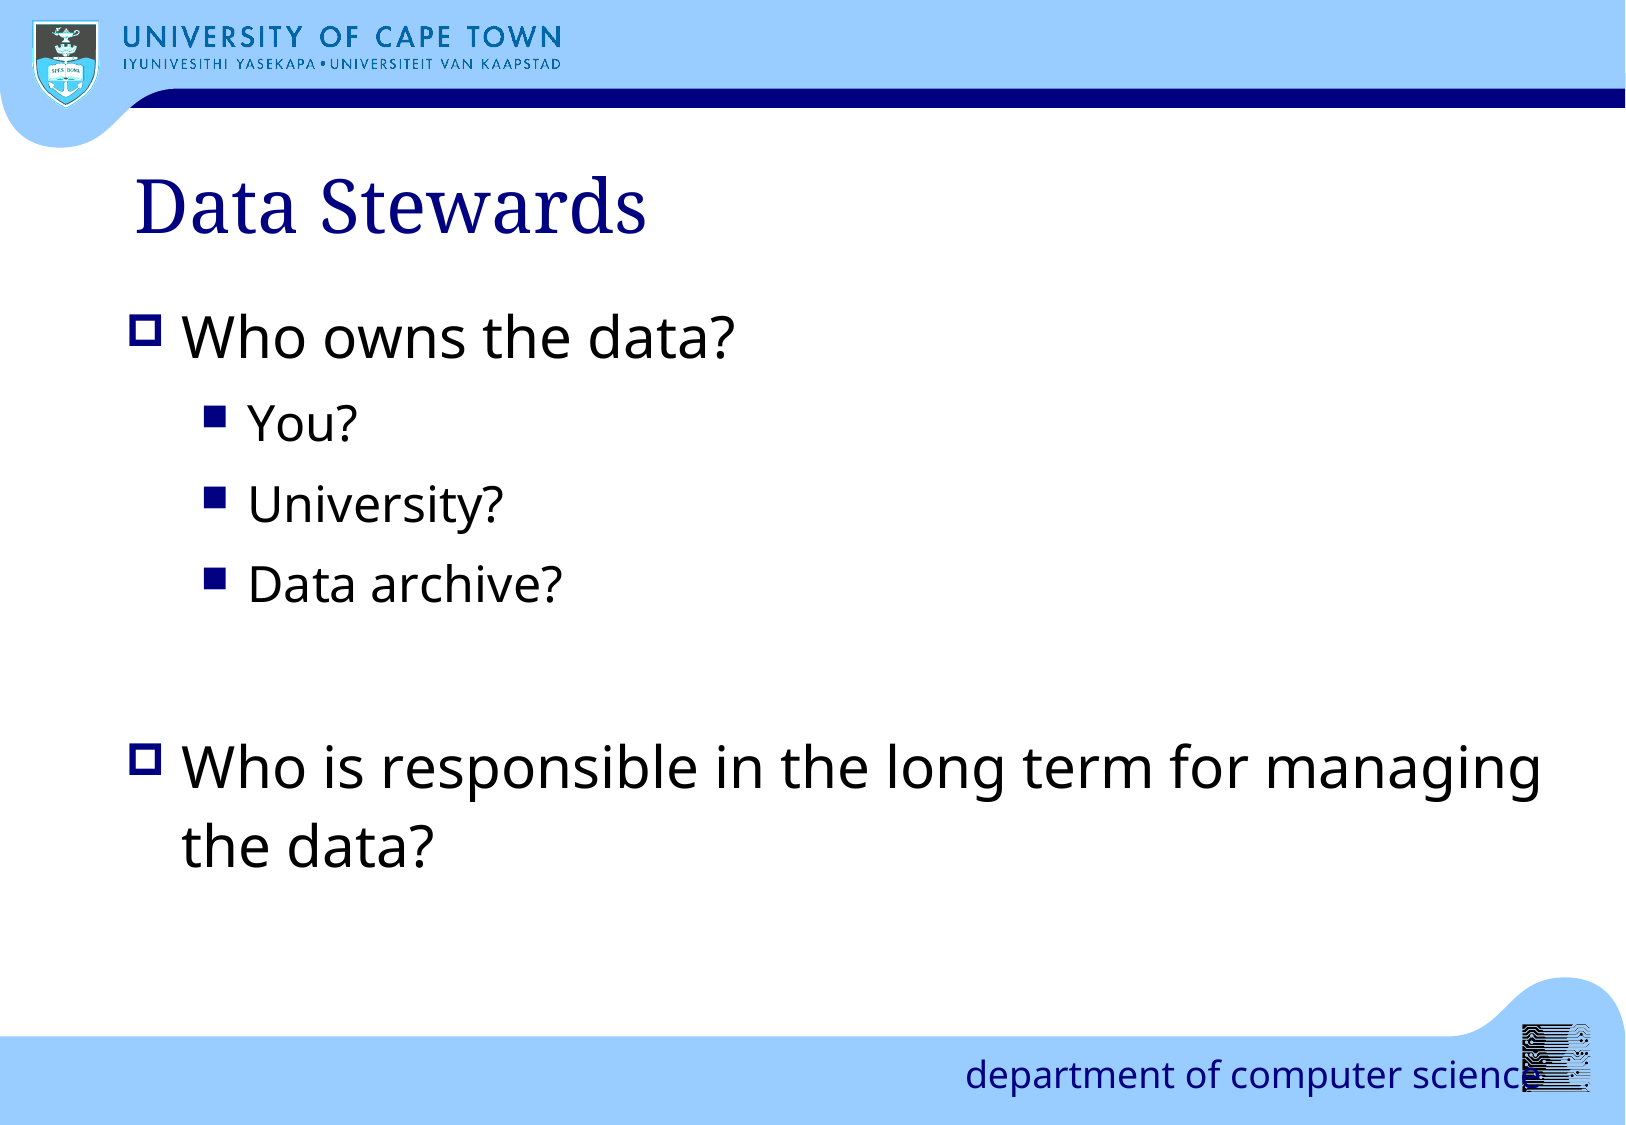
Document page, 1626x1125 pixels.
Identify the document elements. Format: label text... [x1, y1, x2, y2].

title Data Stewards [134, 140, 1571, 268]
picture [120, 23, 563, 71]
list Who owns the data? You? University? Data archive? Who is responsible in the long term for managing the data? [125, 296, 1570, 949]
picture [1522, 1024, 1591, 1092]
picture [1526, 1070, 1536, 1076]
